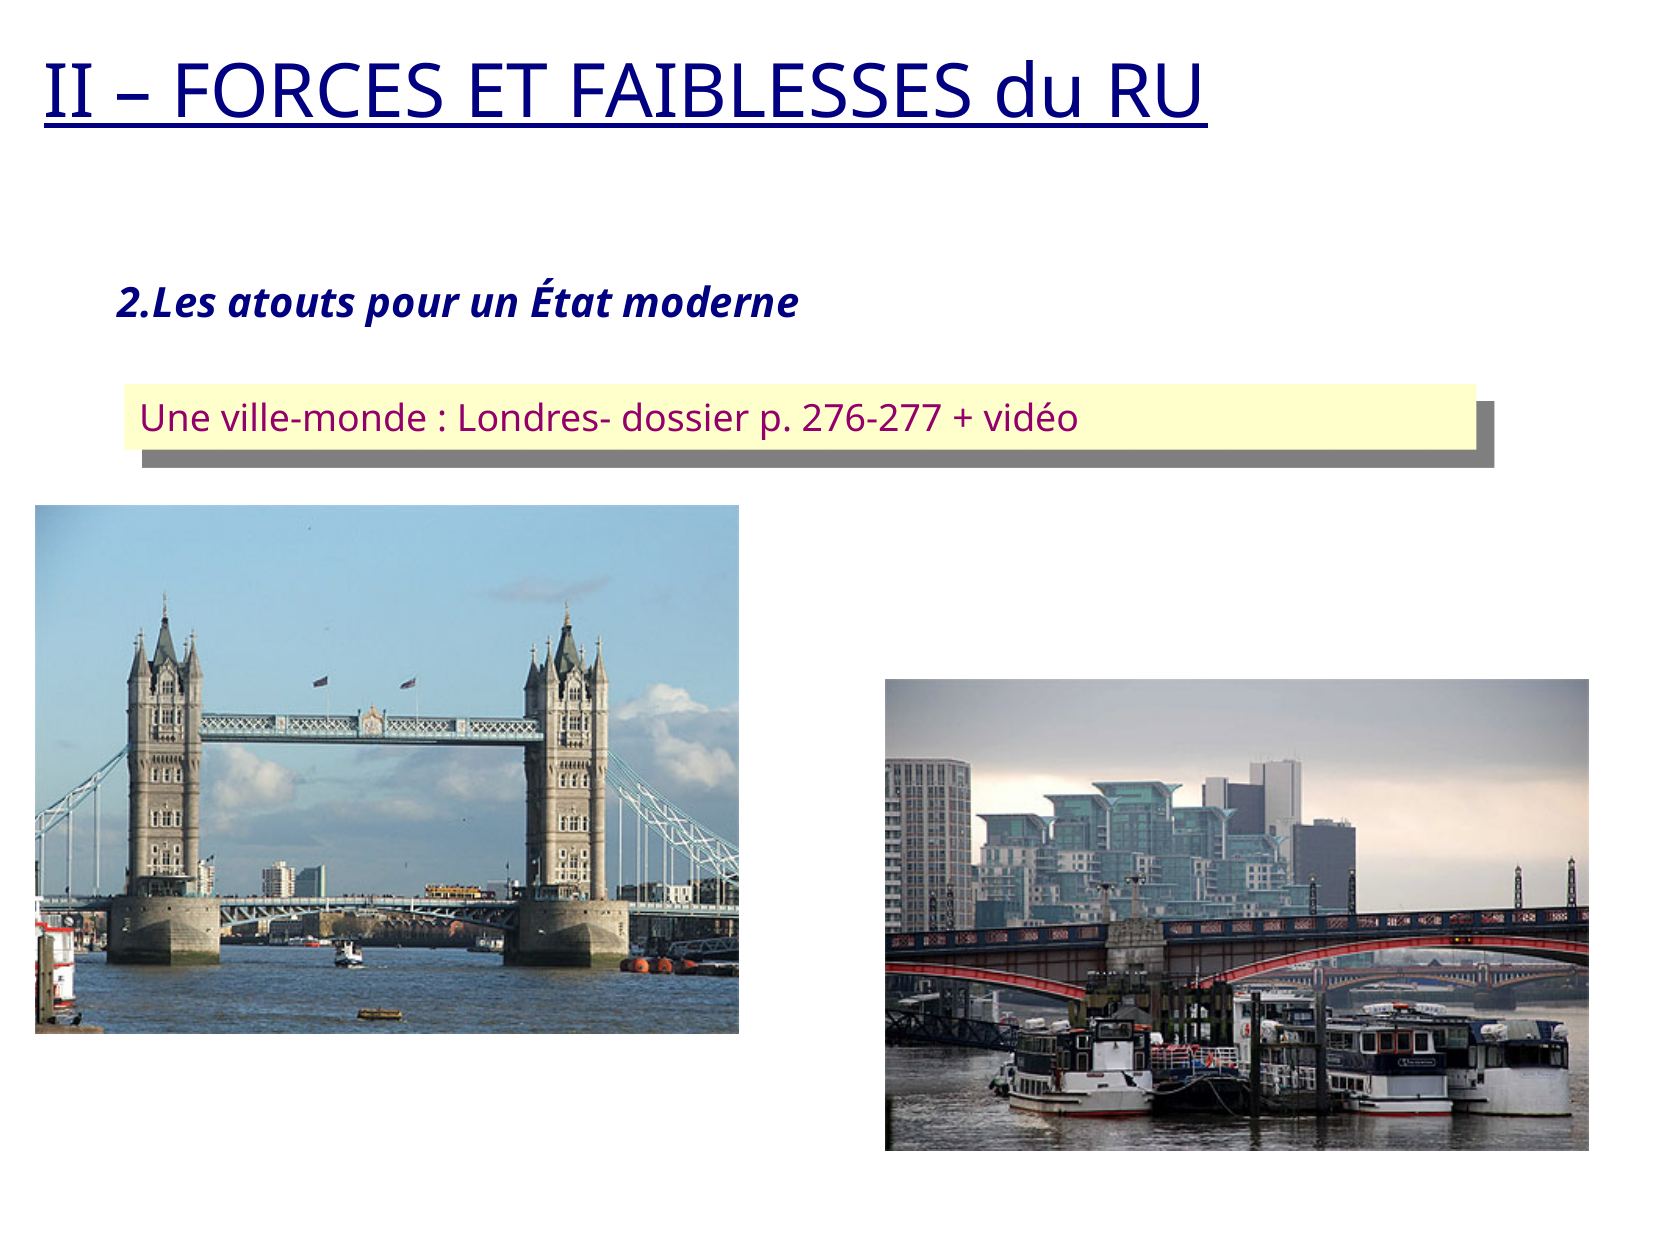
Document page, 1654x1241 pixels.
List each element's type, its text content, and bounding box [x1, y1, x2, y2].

text_box II – FORCES ET FAIBLESSES du RU [29, 29, 1565, 279]
picture [35, 505, 739, 1034]
text_box Une ville-monde : Londres- dossier p. 276-277 + vidéo [124, 383, 1477, 449]
picture [885, 679, 1589, 1151]
text_box 2.Les atouts pour un État moderne [102, 279, 916, 339]
